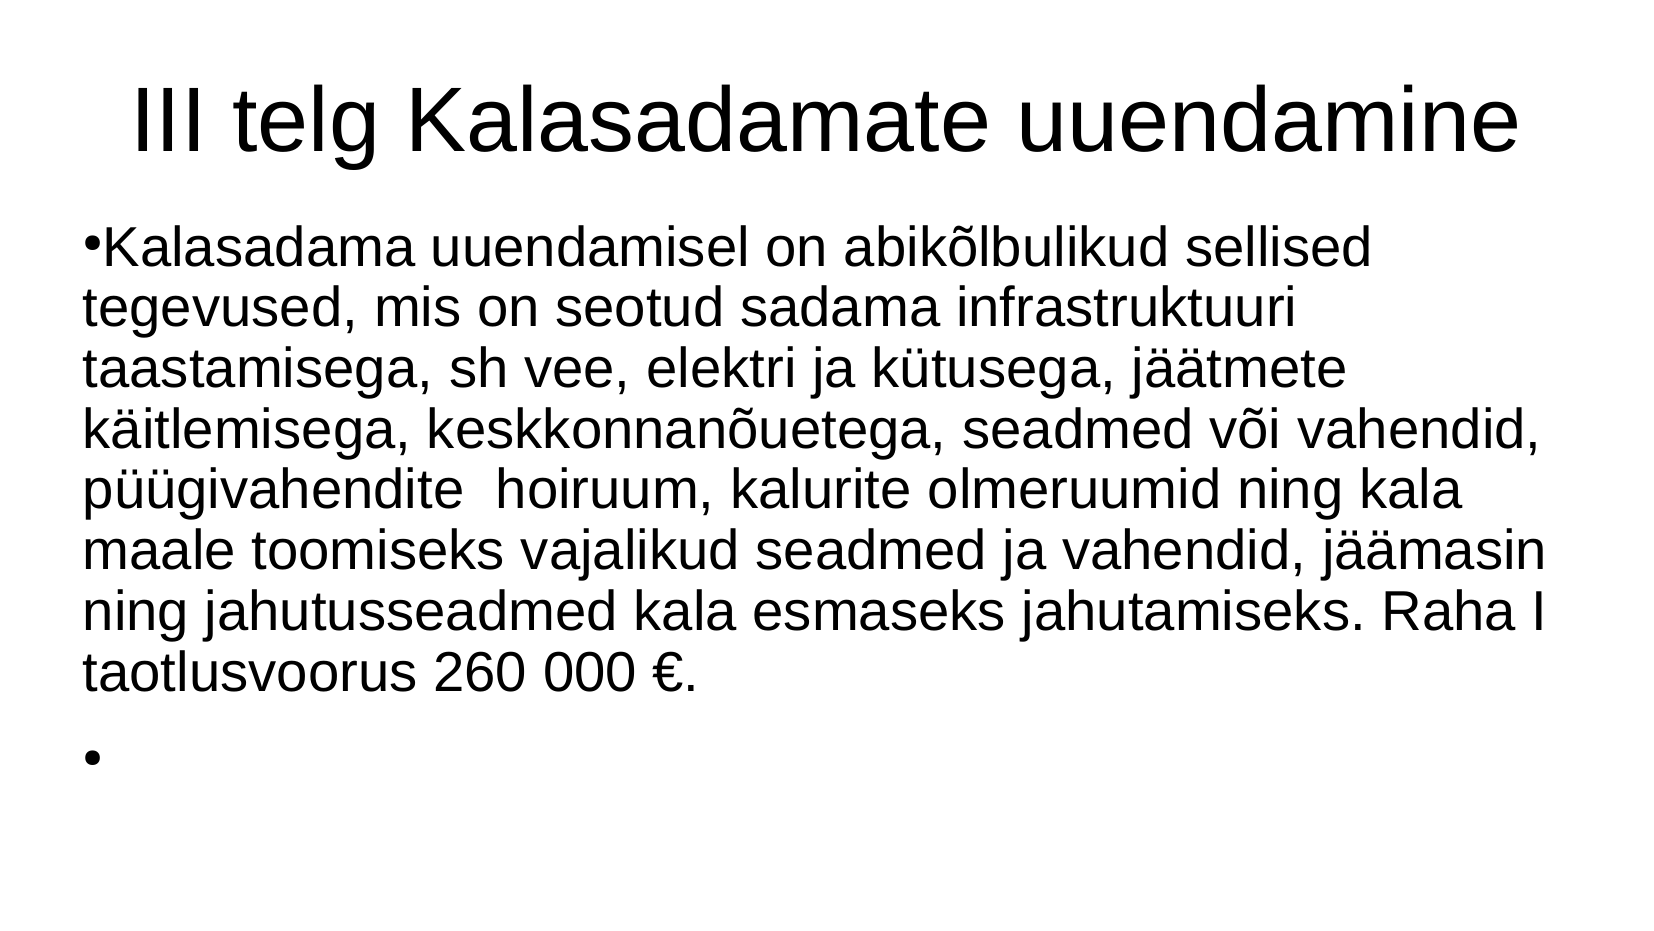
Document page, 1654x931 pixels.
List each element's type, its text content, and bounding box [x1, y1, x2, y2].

list Kalasadama uuendamisel on abikõlbulikud sellised tegevused, mis on seotud sadama infrastruktuuri taastamisega, sh vee, elektri ja kütusega, jäätmete käitlemisega, keskkonnanõuetega, seadmed või vahendid, püügivahendite hoiruum, kalurite olmeruumid ning kala maale toomiseks vajalikud seadmed ja vahendid, jäämasin ning jahutusseadmed kala esmaseks jahutamiseks. Raha I taotlusvoorus 260 000 €. [82, 217, 1571, 758]
title III telg Kalasadamate uuendamine [82, 37, 1571, 193]
